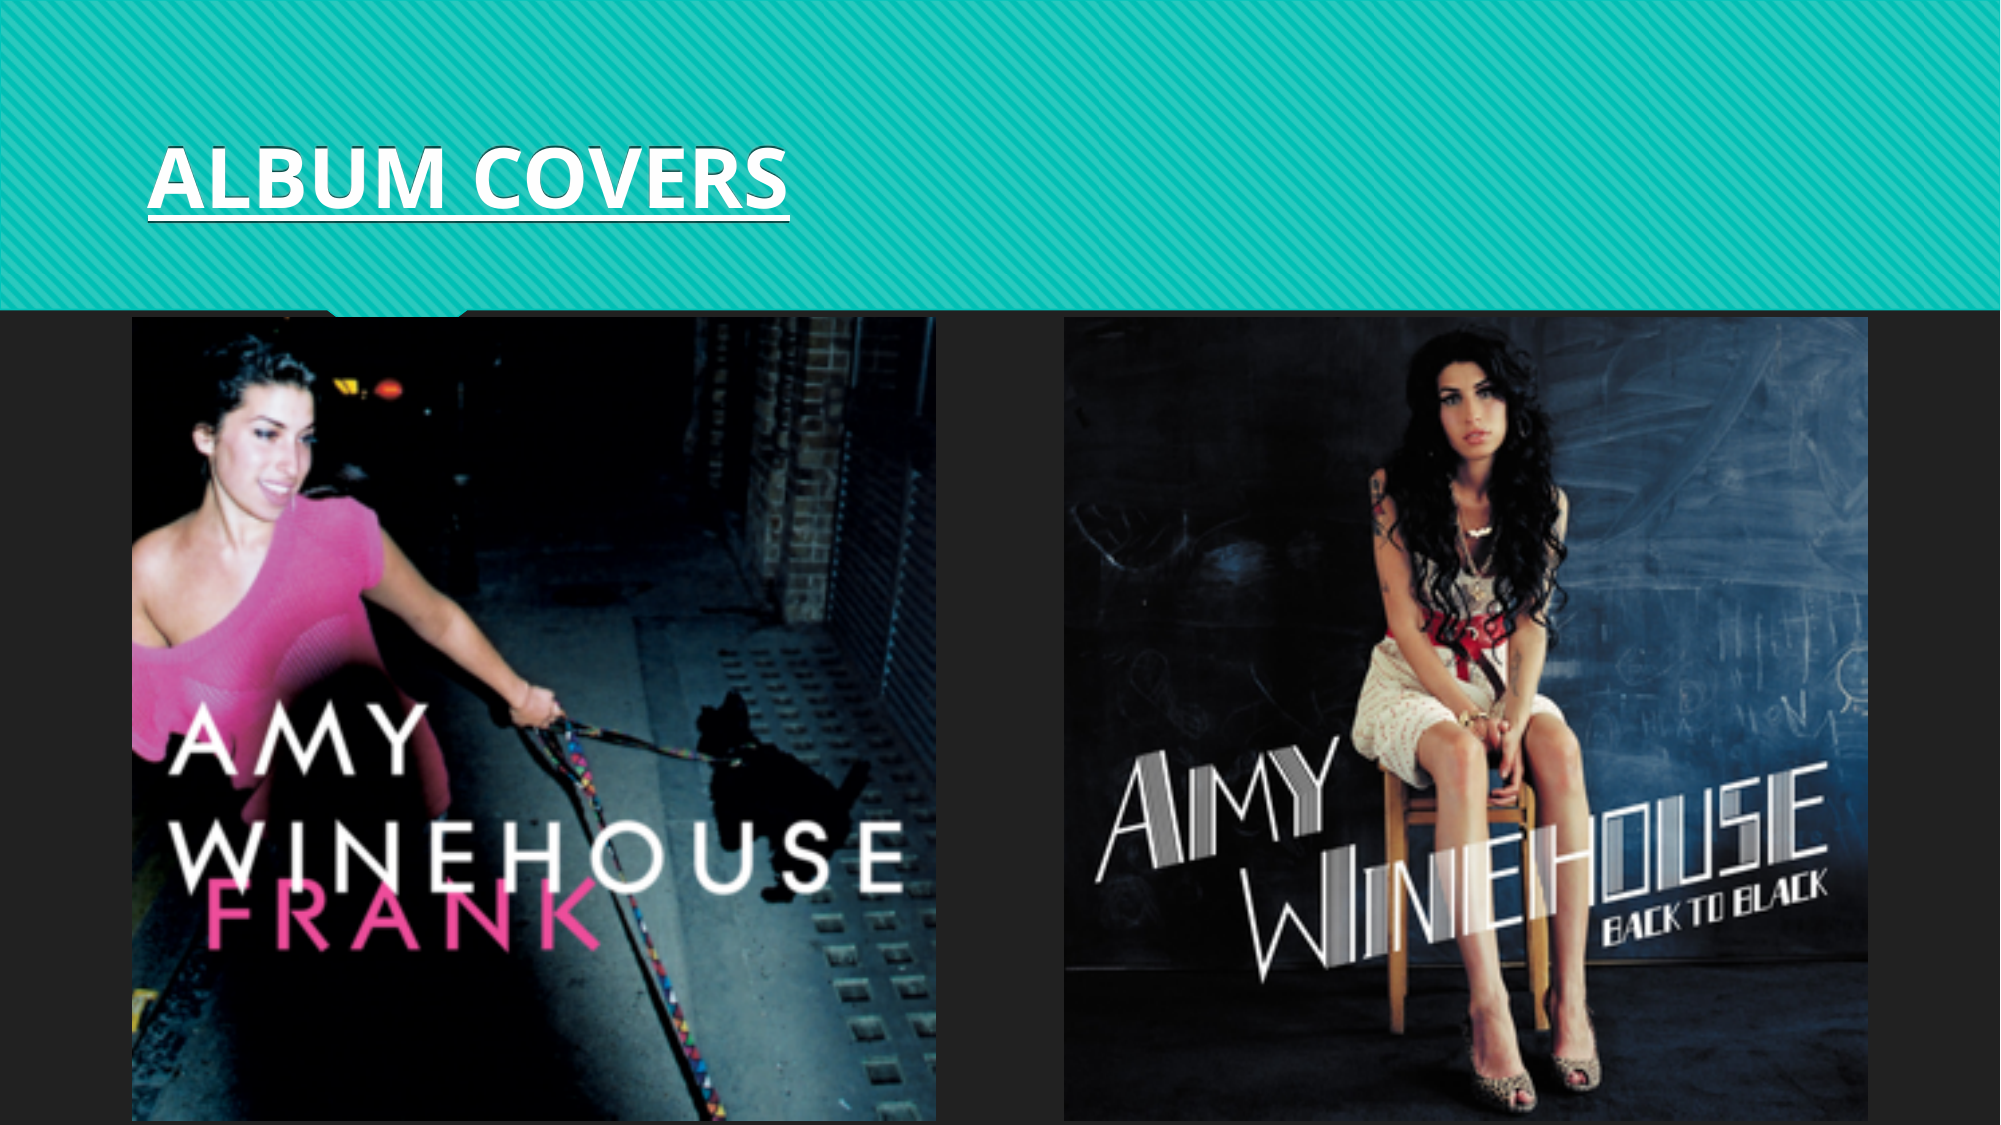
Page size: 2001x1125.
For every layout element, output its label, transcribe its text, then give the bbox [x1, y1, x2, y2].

picture [1064, 317, 1868, 1121]
title ALBUM COVERS [132, 73, 1868, 233]
picture [1, 1, 1999, 1121]
